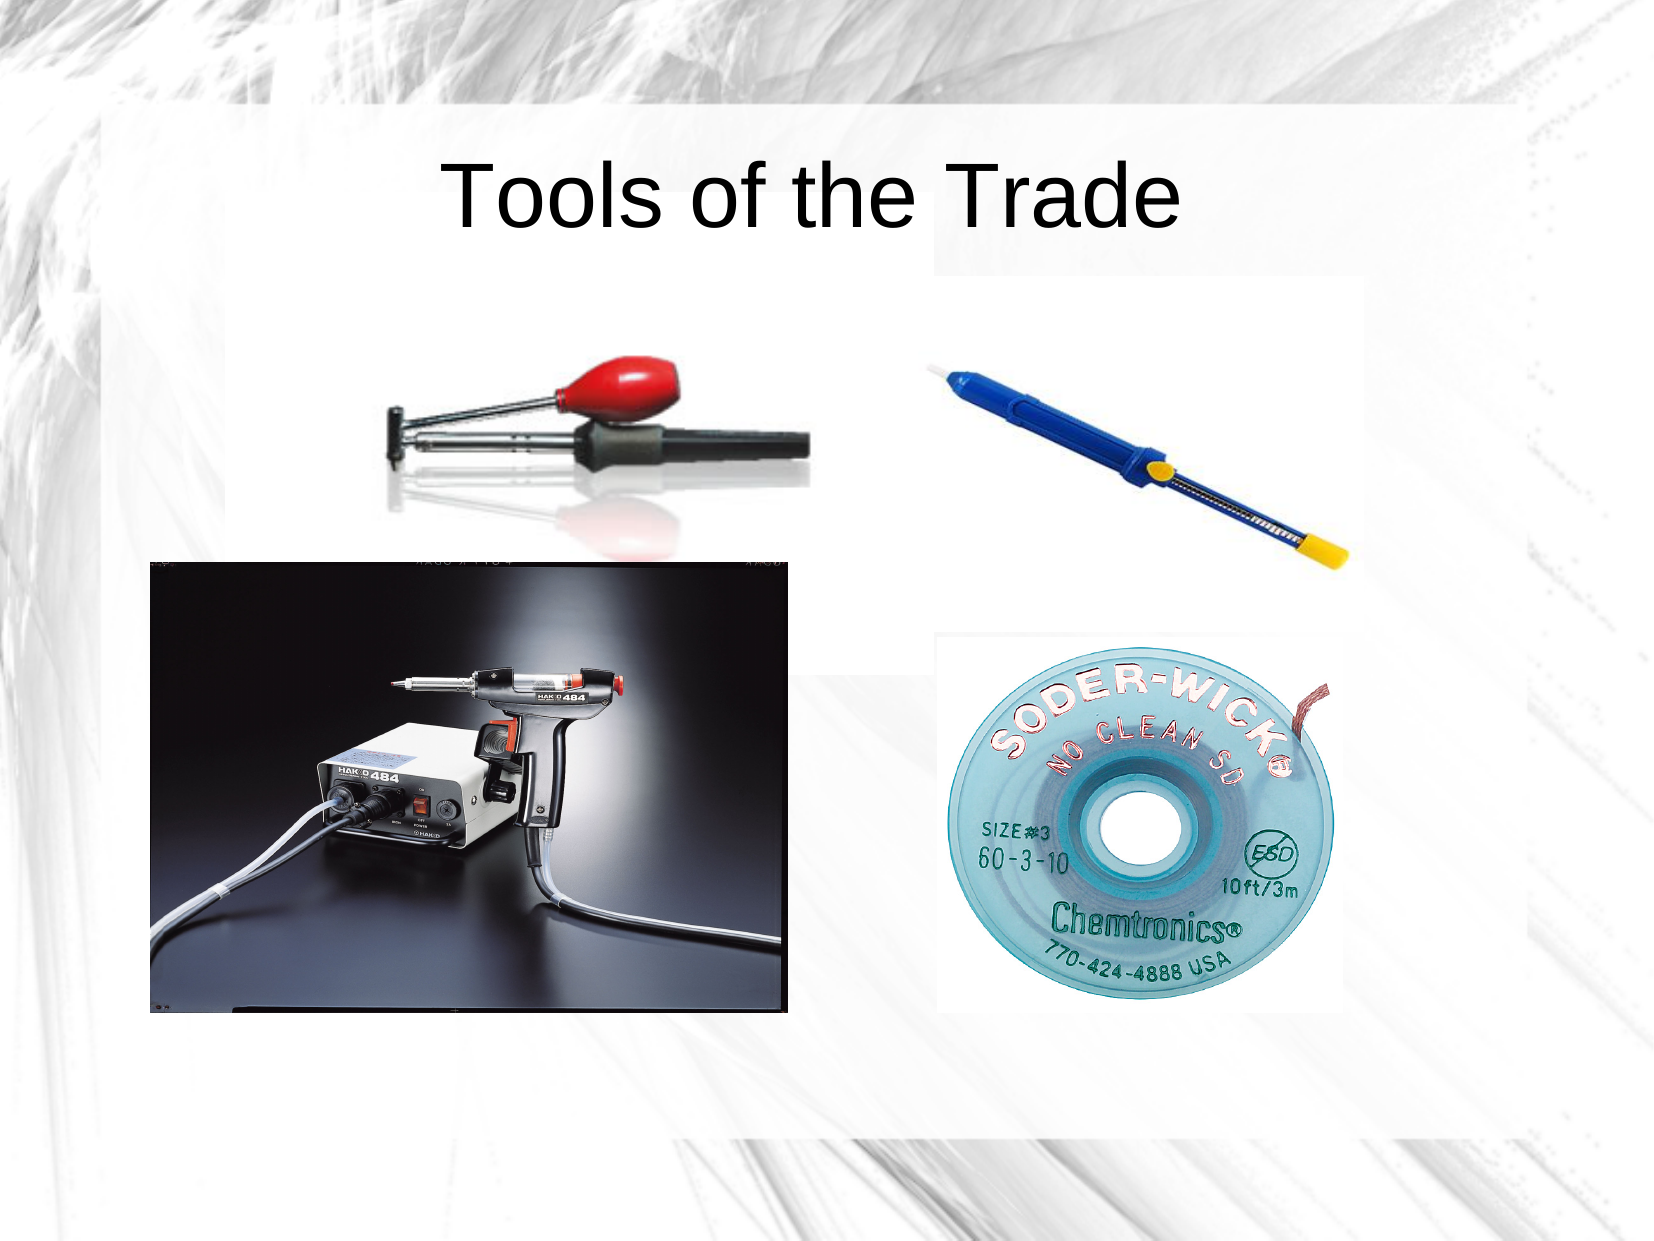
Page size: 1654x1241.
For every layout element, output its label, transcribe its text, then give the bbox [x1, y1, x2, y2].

picture [0, 0, 1654, 1241]
title Tools of the Trade [118, 119, 1506, 273]
